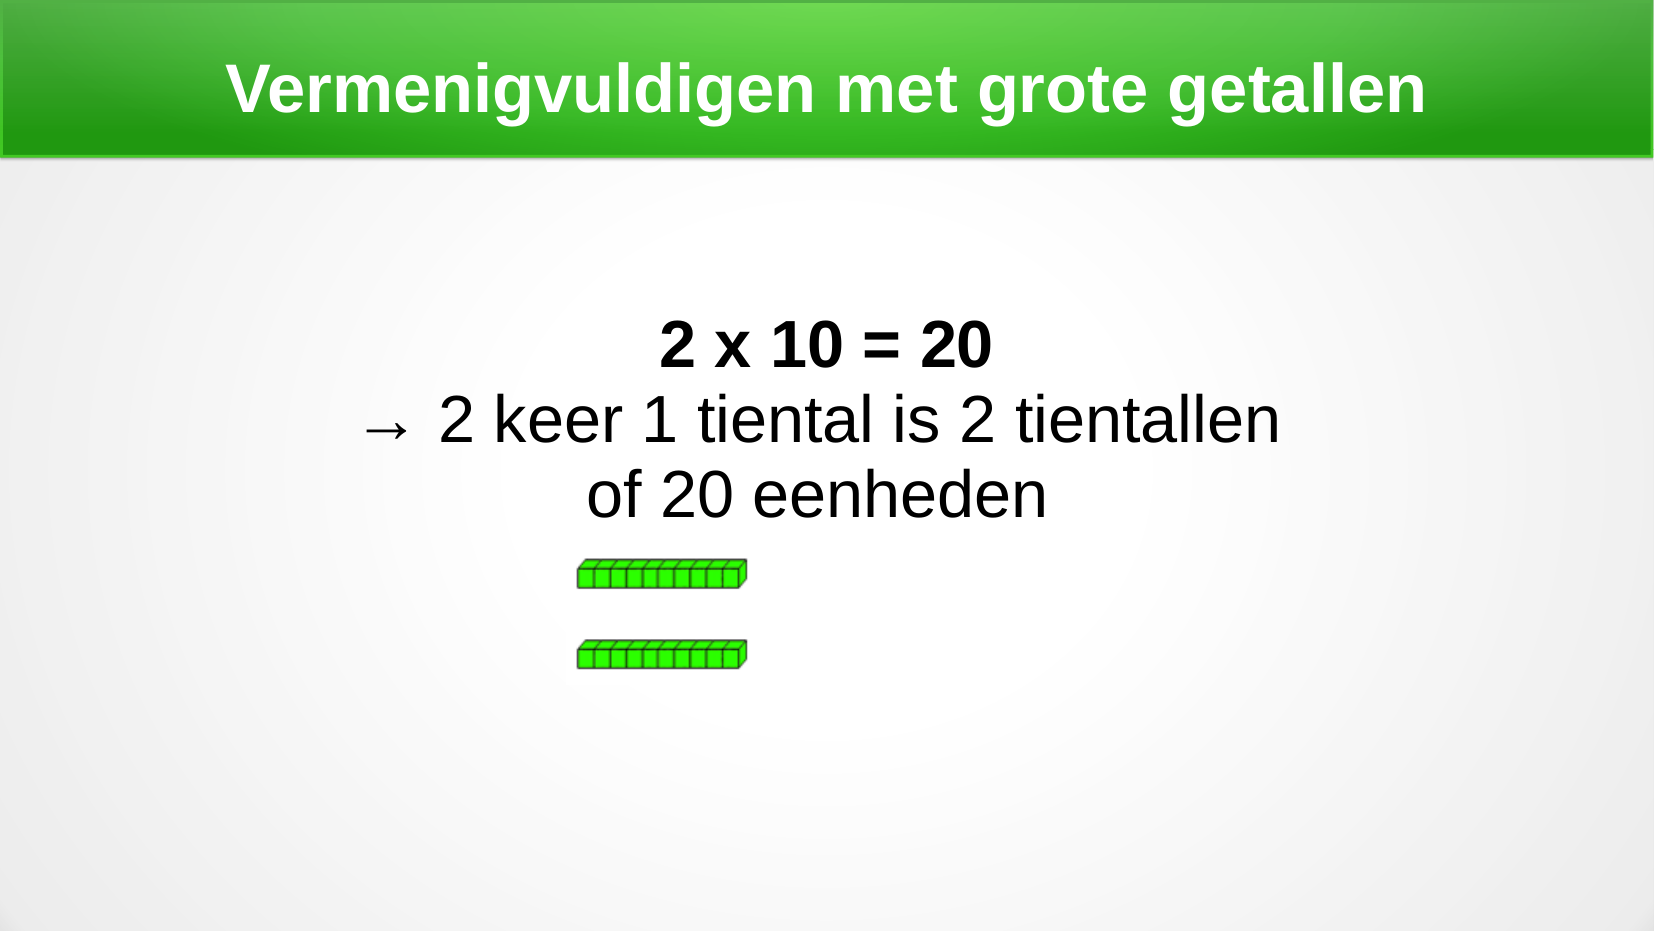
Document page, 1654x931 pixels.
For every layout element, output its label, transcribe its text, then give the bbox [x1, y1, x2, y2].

picture [566, 543, 760, 605]
subtitle 2 x 10 = 20 → 2 keer 1 tiental is 2 tientallen of 20 eenheden [82, 224, 1571, 764]
picture [566, 624, 760, 686]
title Vermenigvuldigen met grote getallen [82, 35, 1571, 142]
